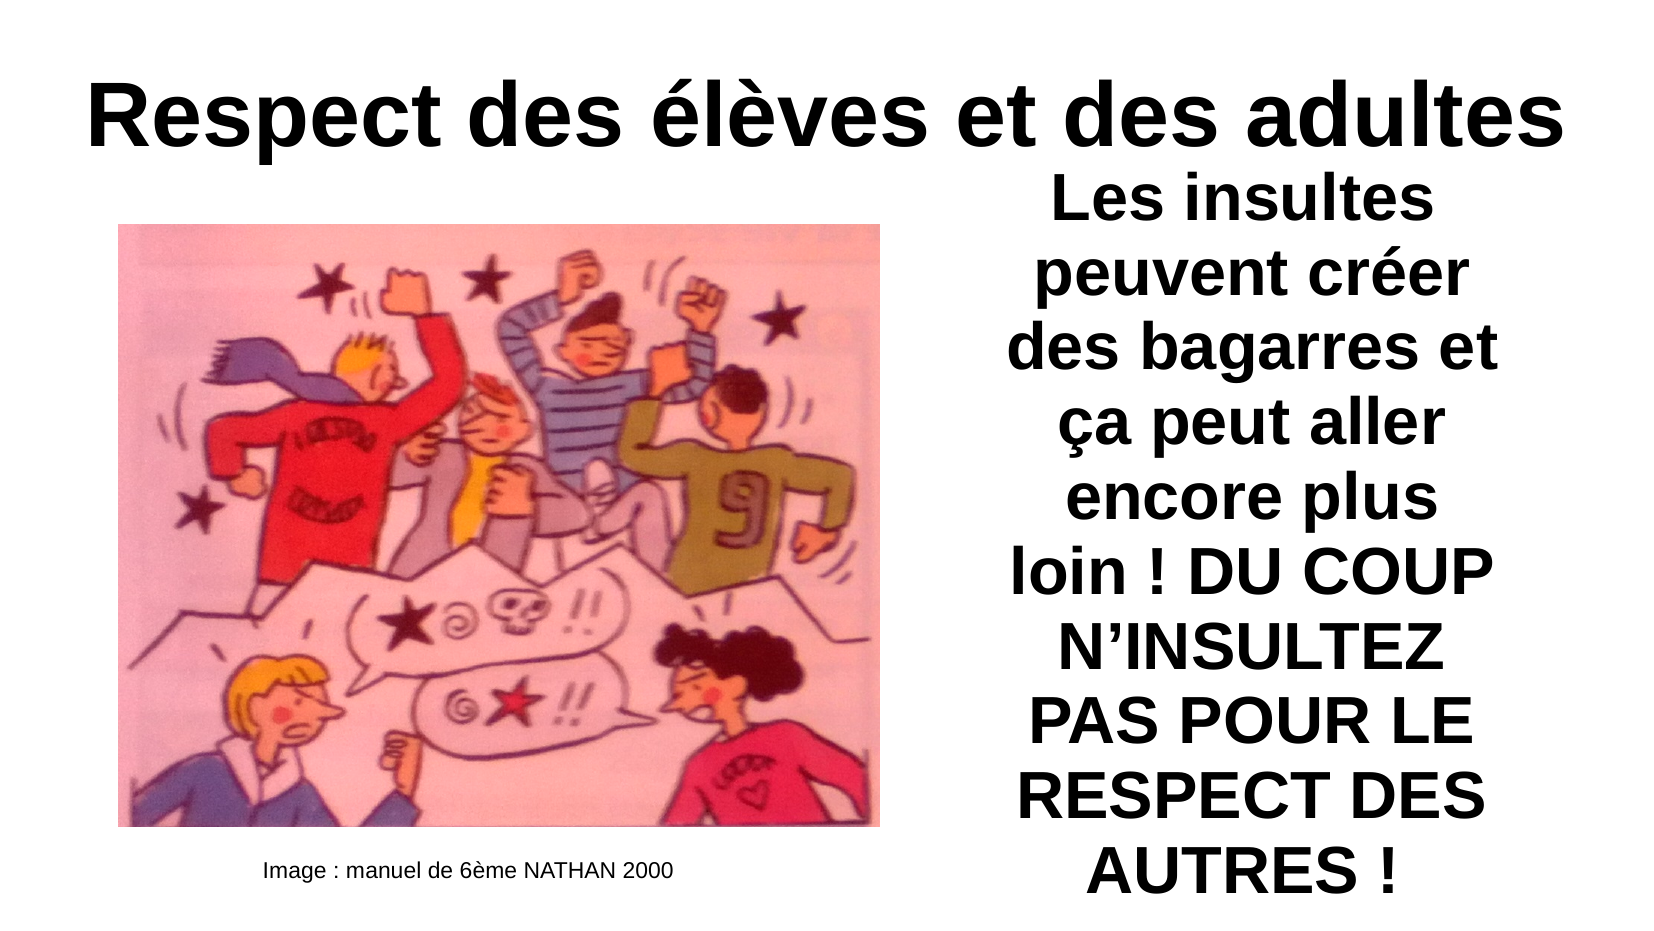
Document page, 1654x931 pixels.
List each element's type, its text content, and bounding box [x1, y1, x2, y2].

picture [118, 224, 880, 827]
text_box Image : manuel de 6ème NATHAN 2000 [248, 850, 886, 891]
title Respect des élèves et des adultes [82, 37, 1571, 193]
subtitle Les insultes peuvent créer des bagarres et ça peut aller encore plus loin ! DU COUP N’INSULTEZ PAS POUR LE RESPECT DES AUTRES ! [1003, 159, 1501, 909]
